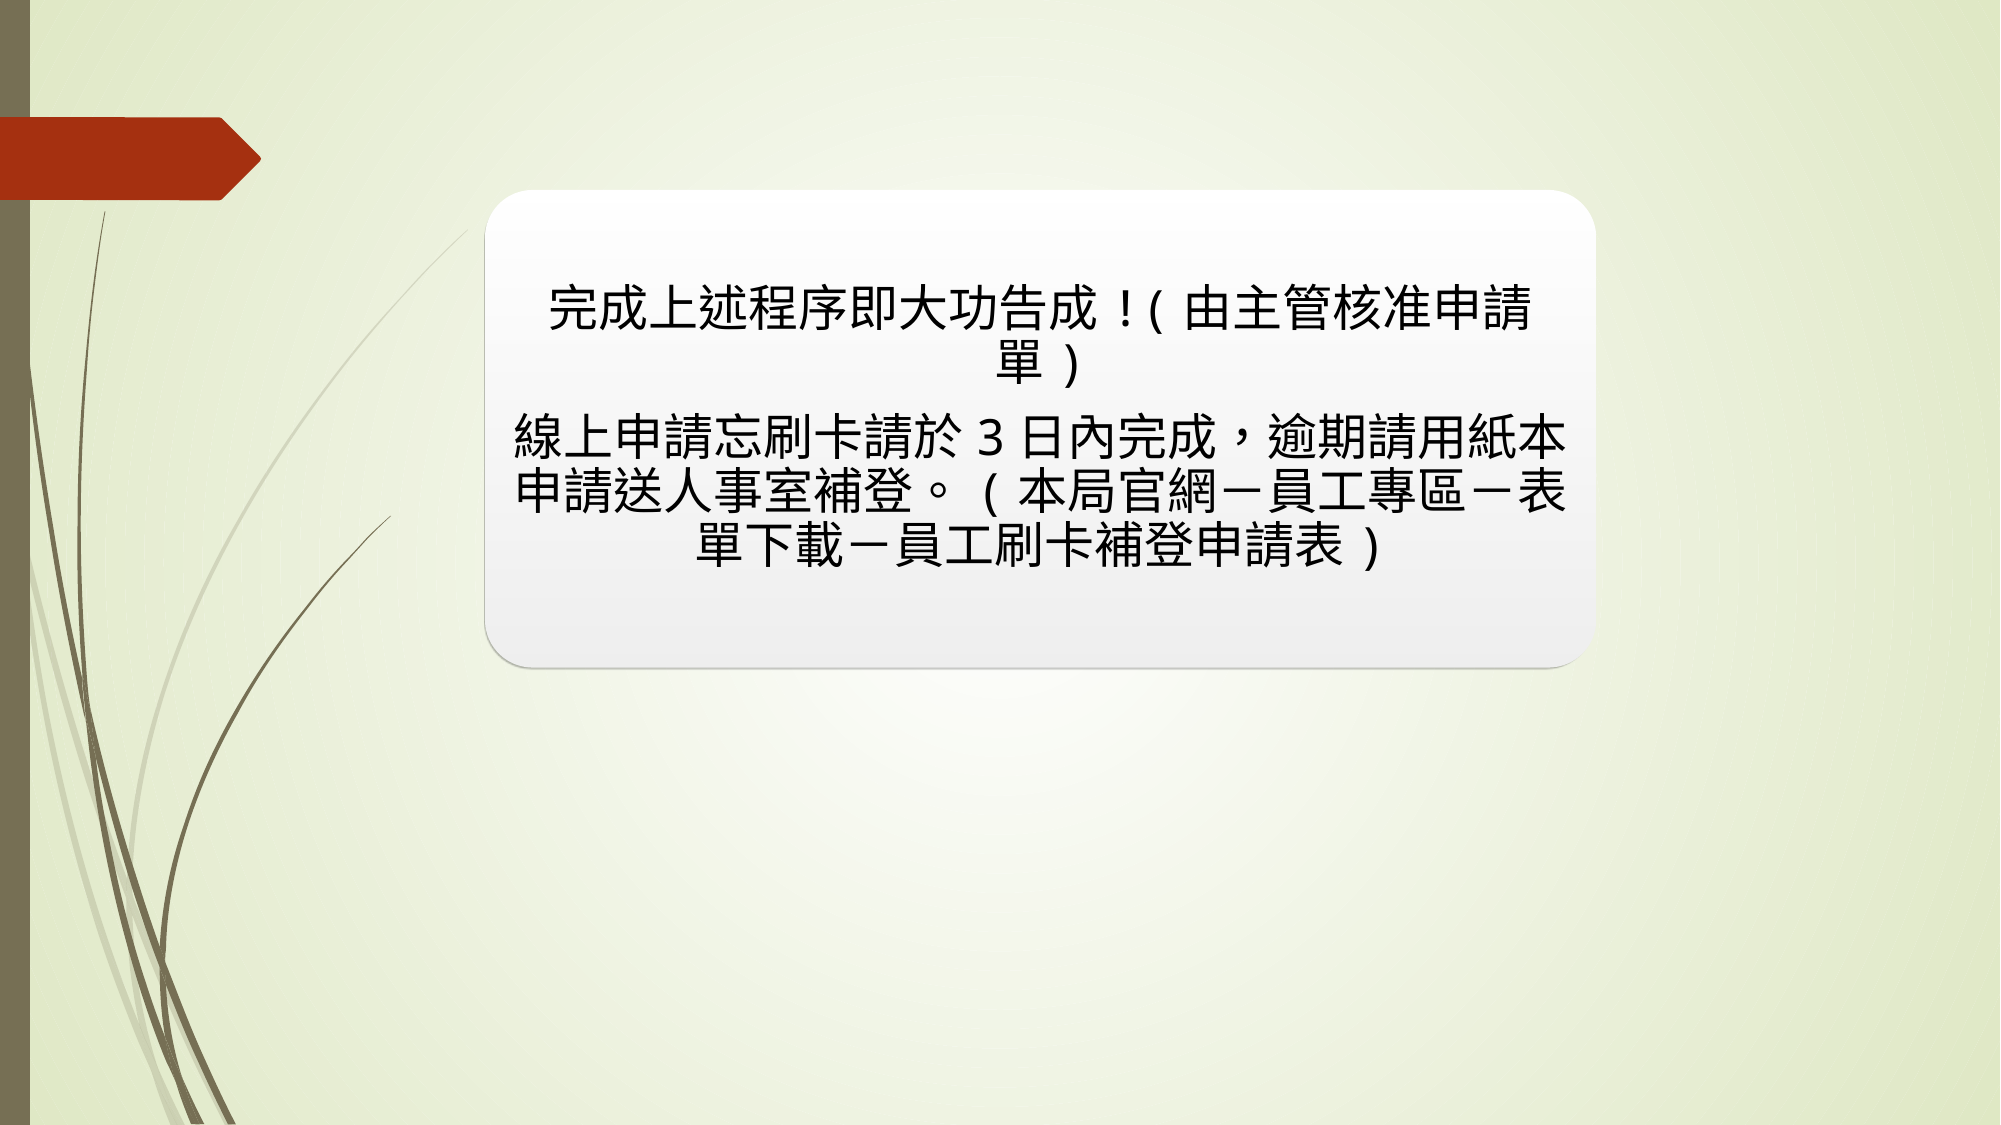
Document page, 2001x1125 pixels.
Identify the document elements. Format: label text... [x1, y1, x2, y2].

text_box 完成上述程序即大功告成!(由主管核准申請單) 線上申請忘刷卡請於3日內完成，逾期請用紙本申請送人事室補登。(本局官網－員工專區－表單下載－員工刷卡補登申請表) [504, 203, 1577, 654]
text_box [484, 189, 1597, 668]
